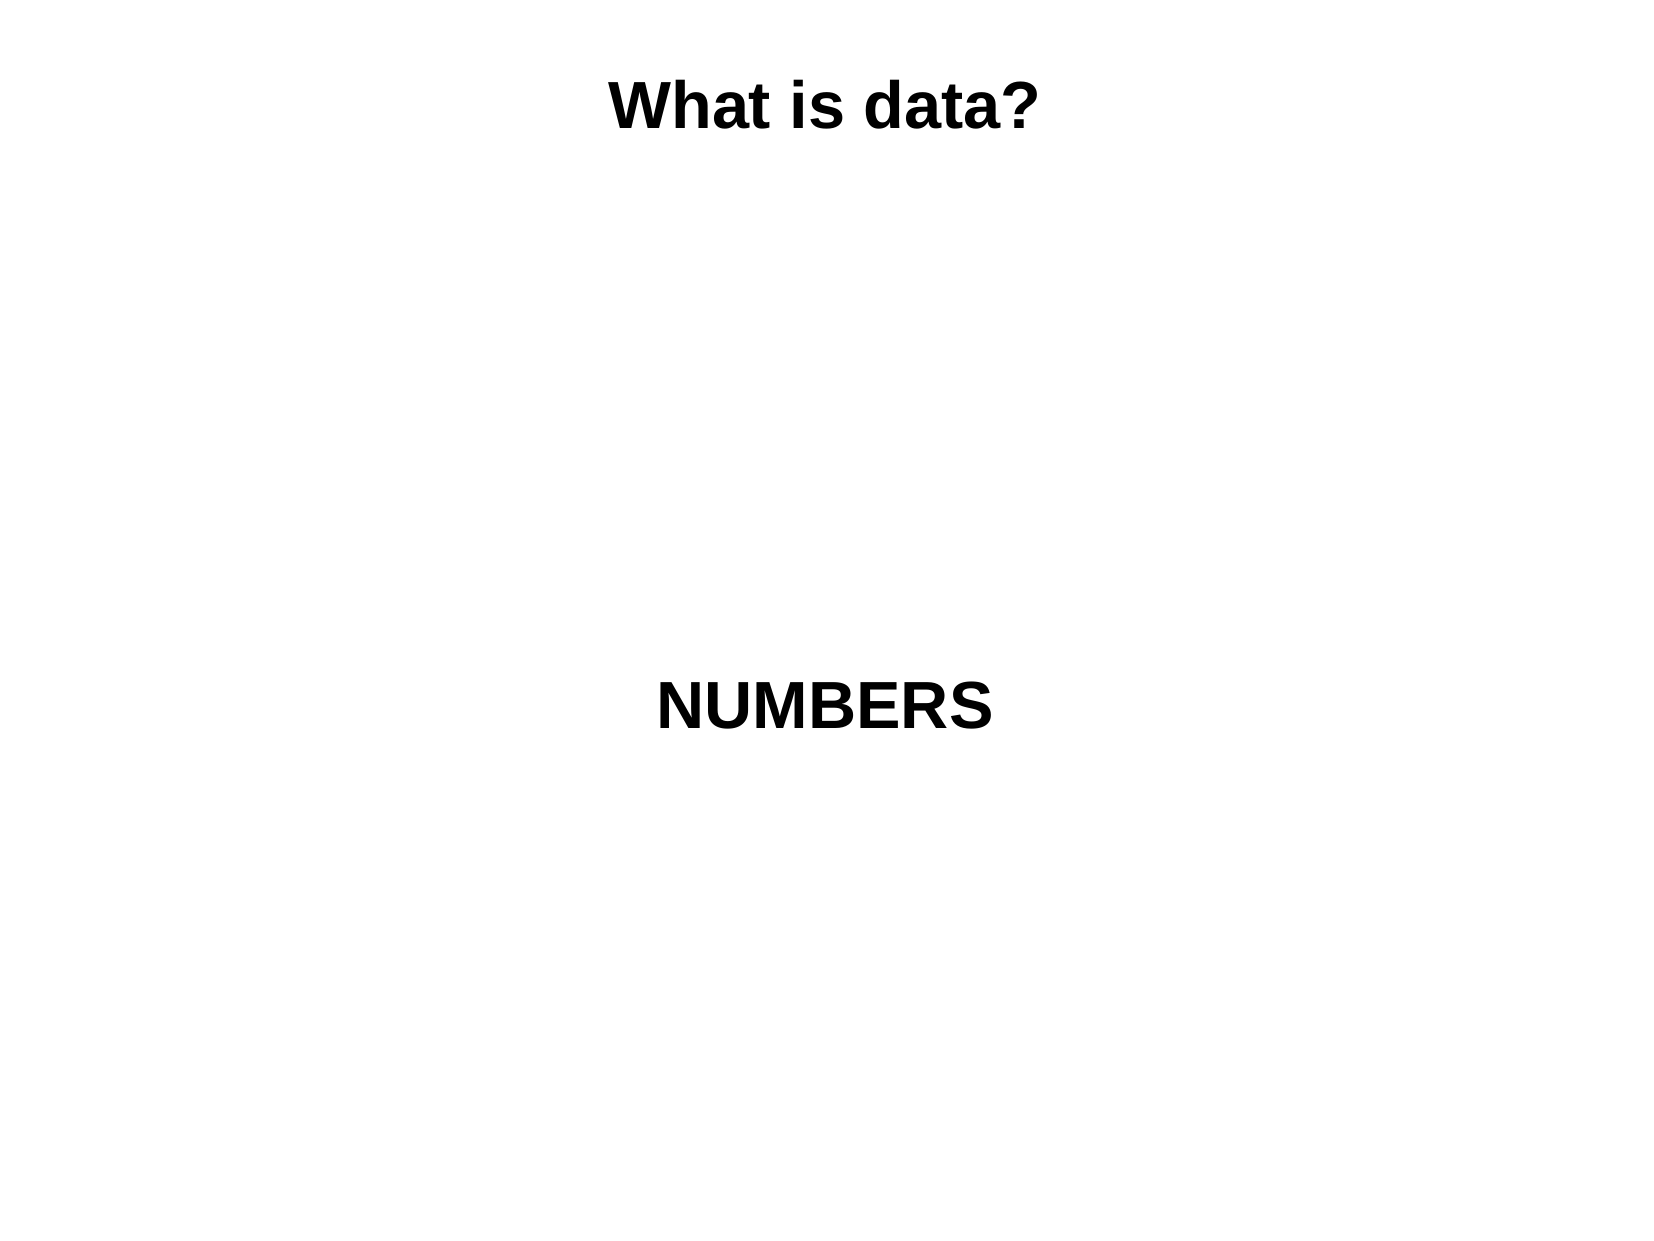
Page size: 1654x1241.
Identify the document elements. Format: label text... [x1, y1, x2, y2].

title What is data? [30, 30, 1621, 181]
subtitle NUMBERS [30, 195, 1621, 1216]
